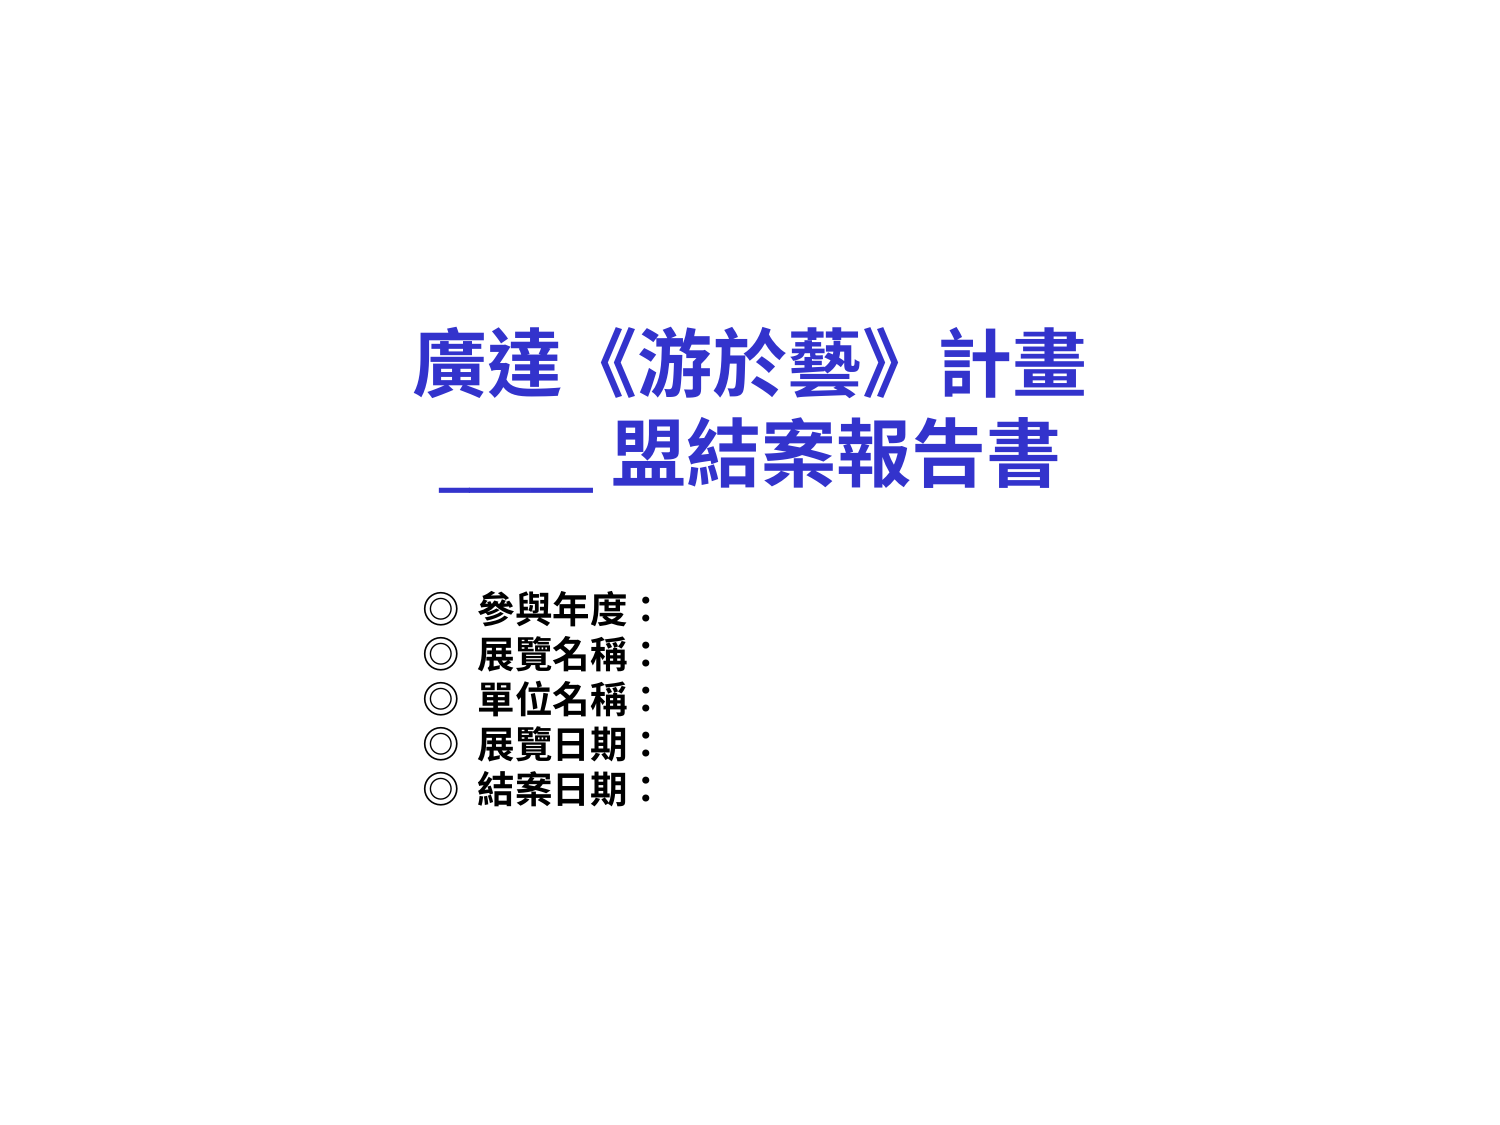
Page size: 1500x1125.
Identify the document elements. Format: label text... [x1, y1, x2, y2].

text_box 廣達《游於藝》計畫 _____盟結案報告書 [396, 286, 1104, 527]
text_box ◎ 參與年度： ◎ 展覽名稱： ◎ 單位名稱： ◎ 展覽日期： ◎ 結案日期： [408, 578, 1057, 818]
